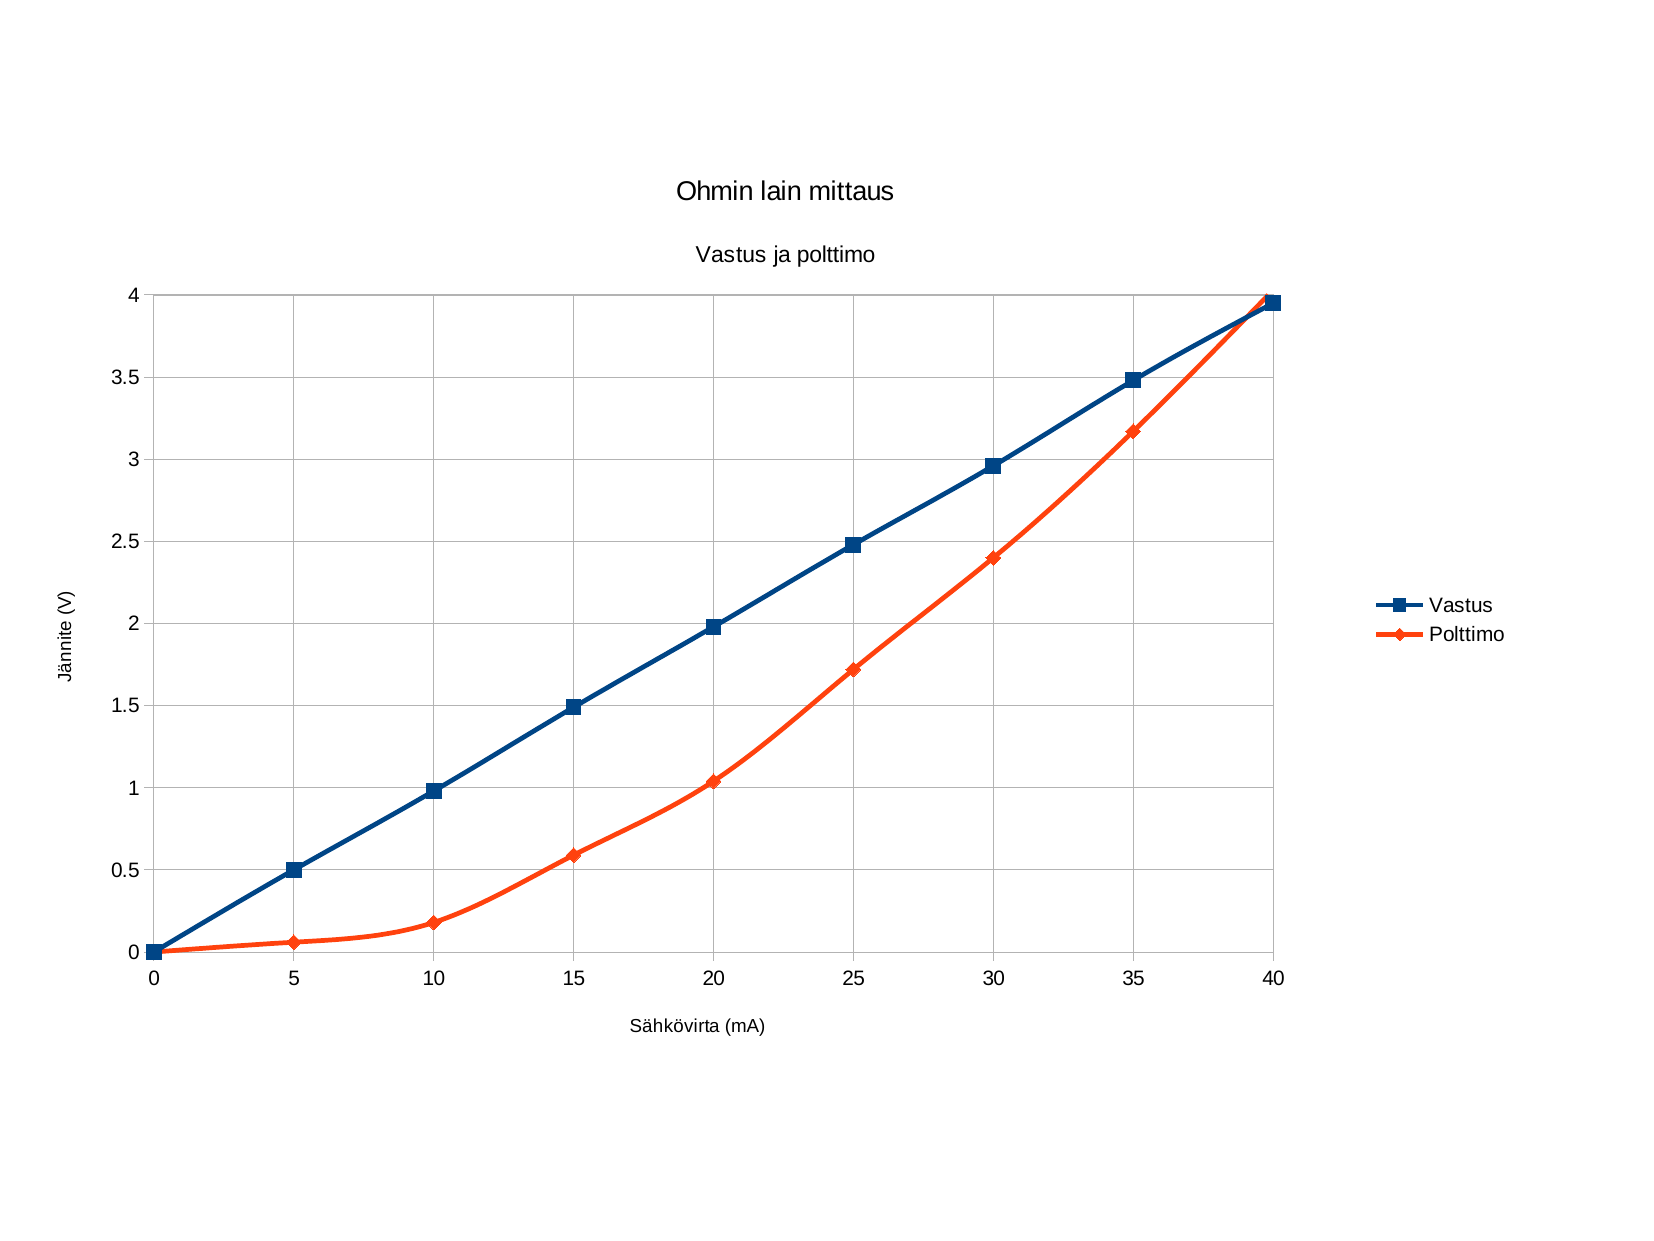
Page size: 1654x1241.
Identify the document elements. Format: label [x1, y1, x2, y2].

chart [47, 141, 1524, 1099]
